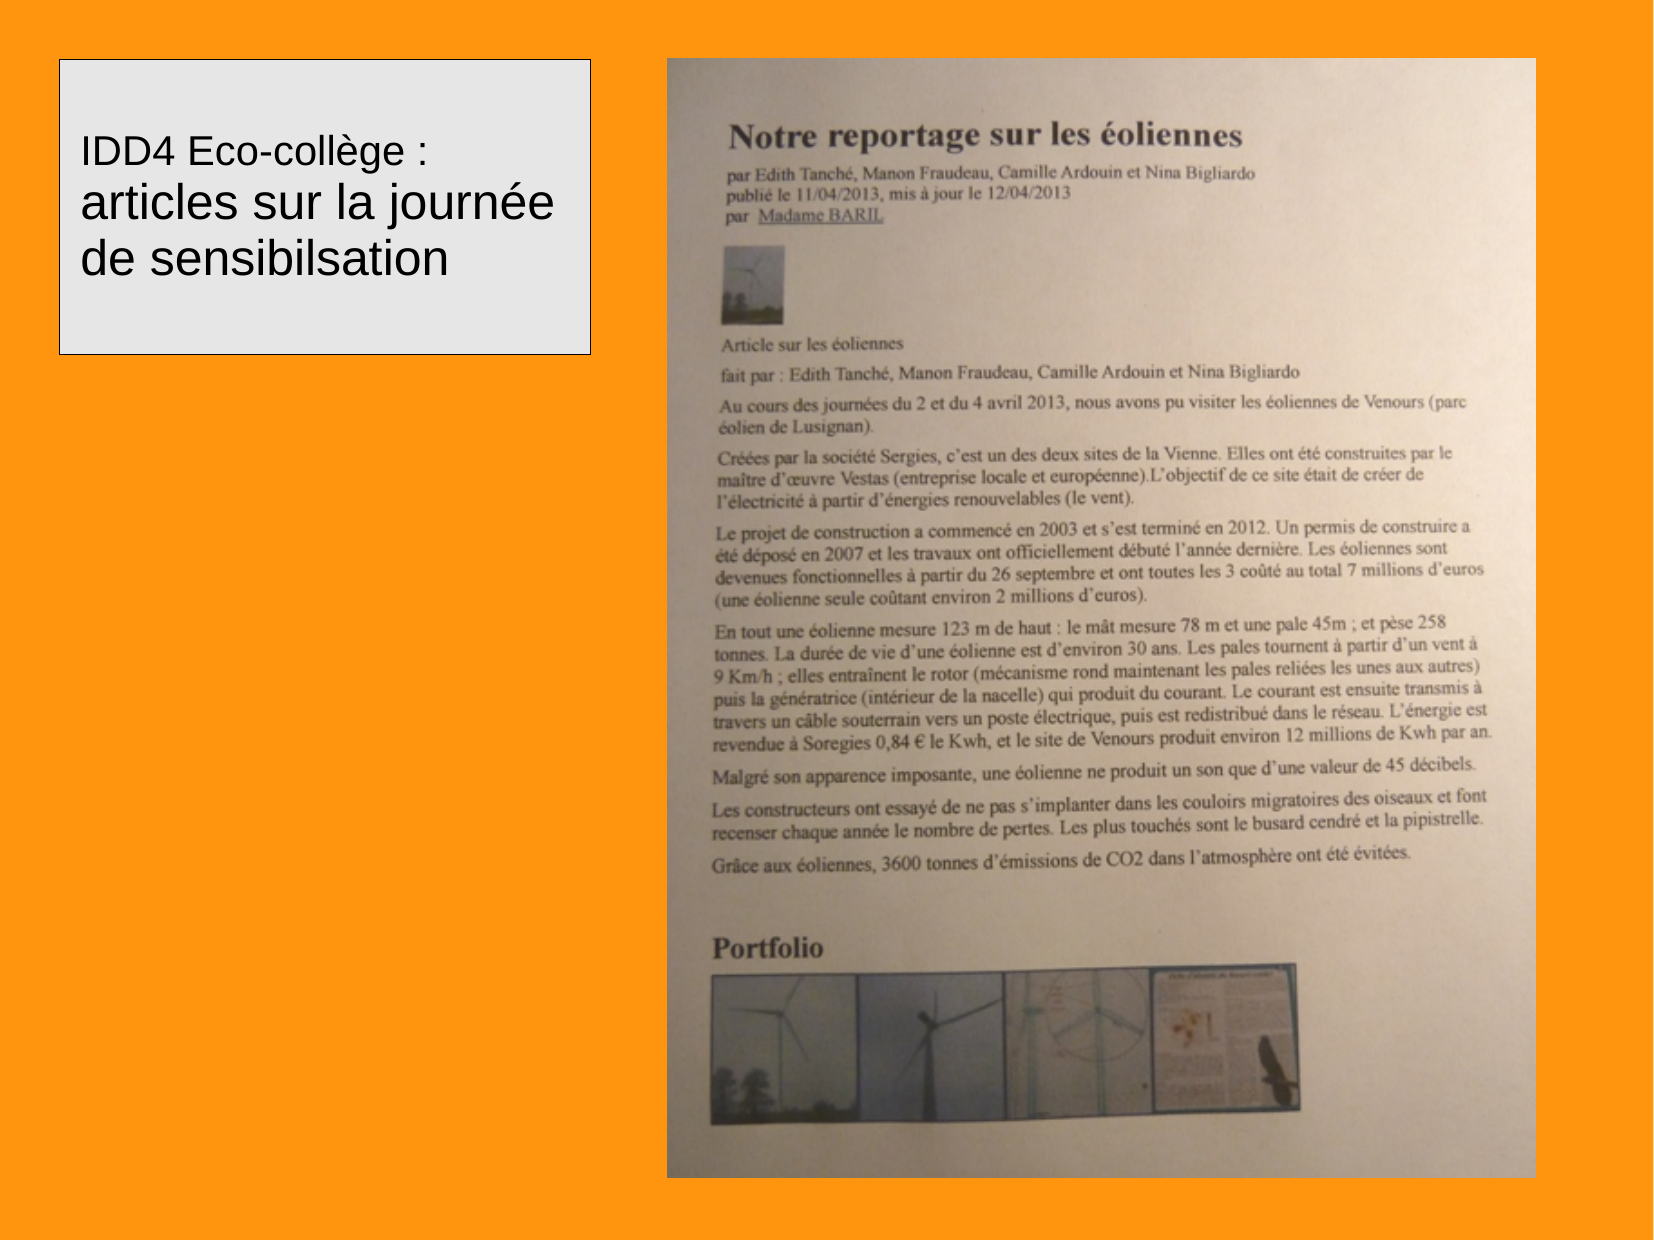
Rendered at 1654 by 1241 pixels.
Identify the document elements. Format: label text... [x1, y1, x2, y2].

text_box IDD4 Eco-collège : articles sur la journée de sensibilsation [59, 59, 591, 355]
picture [667, 58, 1536, 1178]
